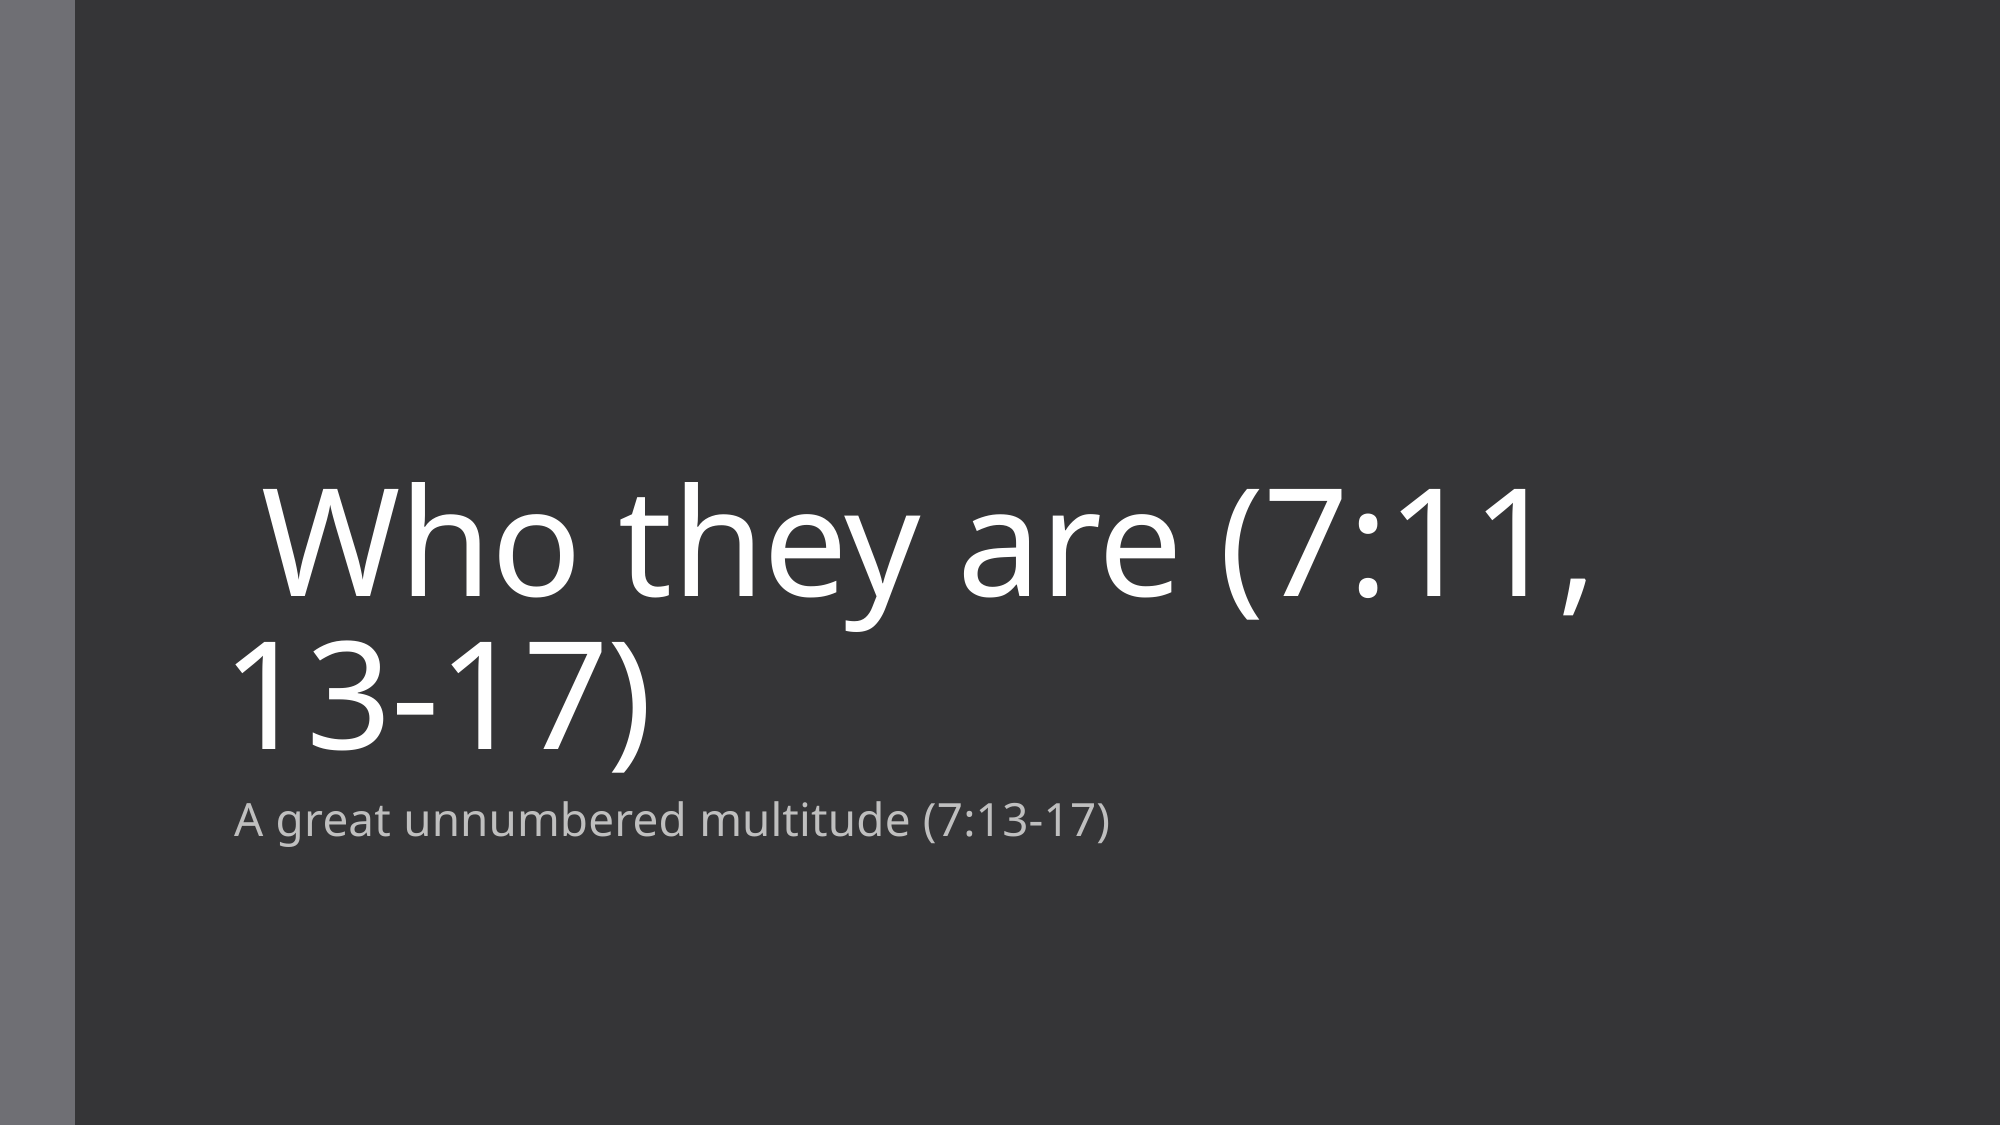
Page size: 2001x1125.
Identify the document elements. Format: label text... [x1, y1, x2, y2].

subtitle A great unnumbered multitude (7:13-17) [206, 787, 1752, 1066]
title Who they are (7:11, 13-17) [206, 124, 1752, 787]
